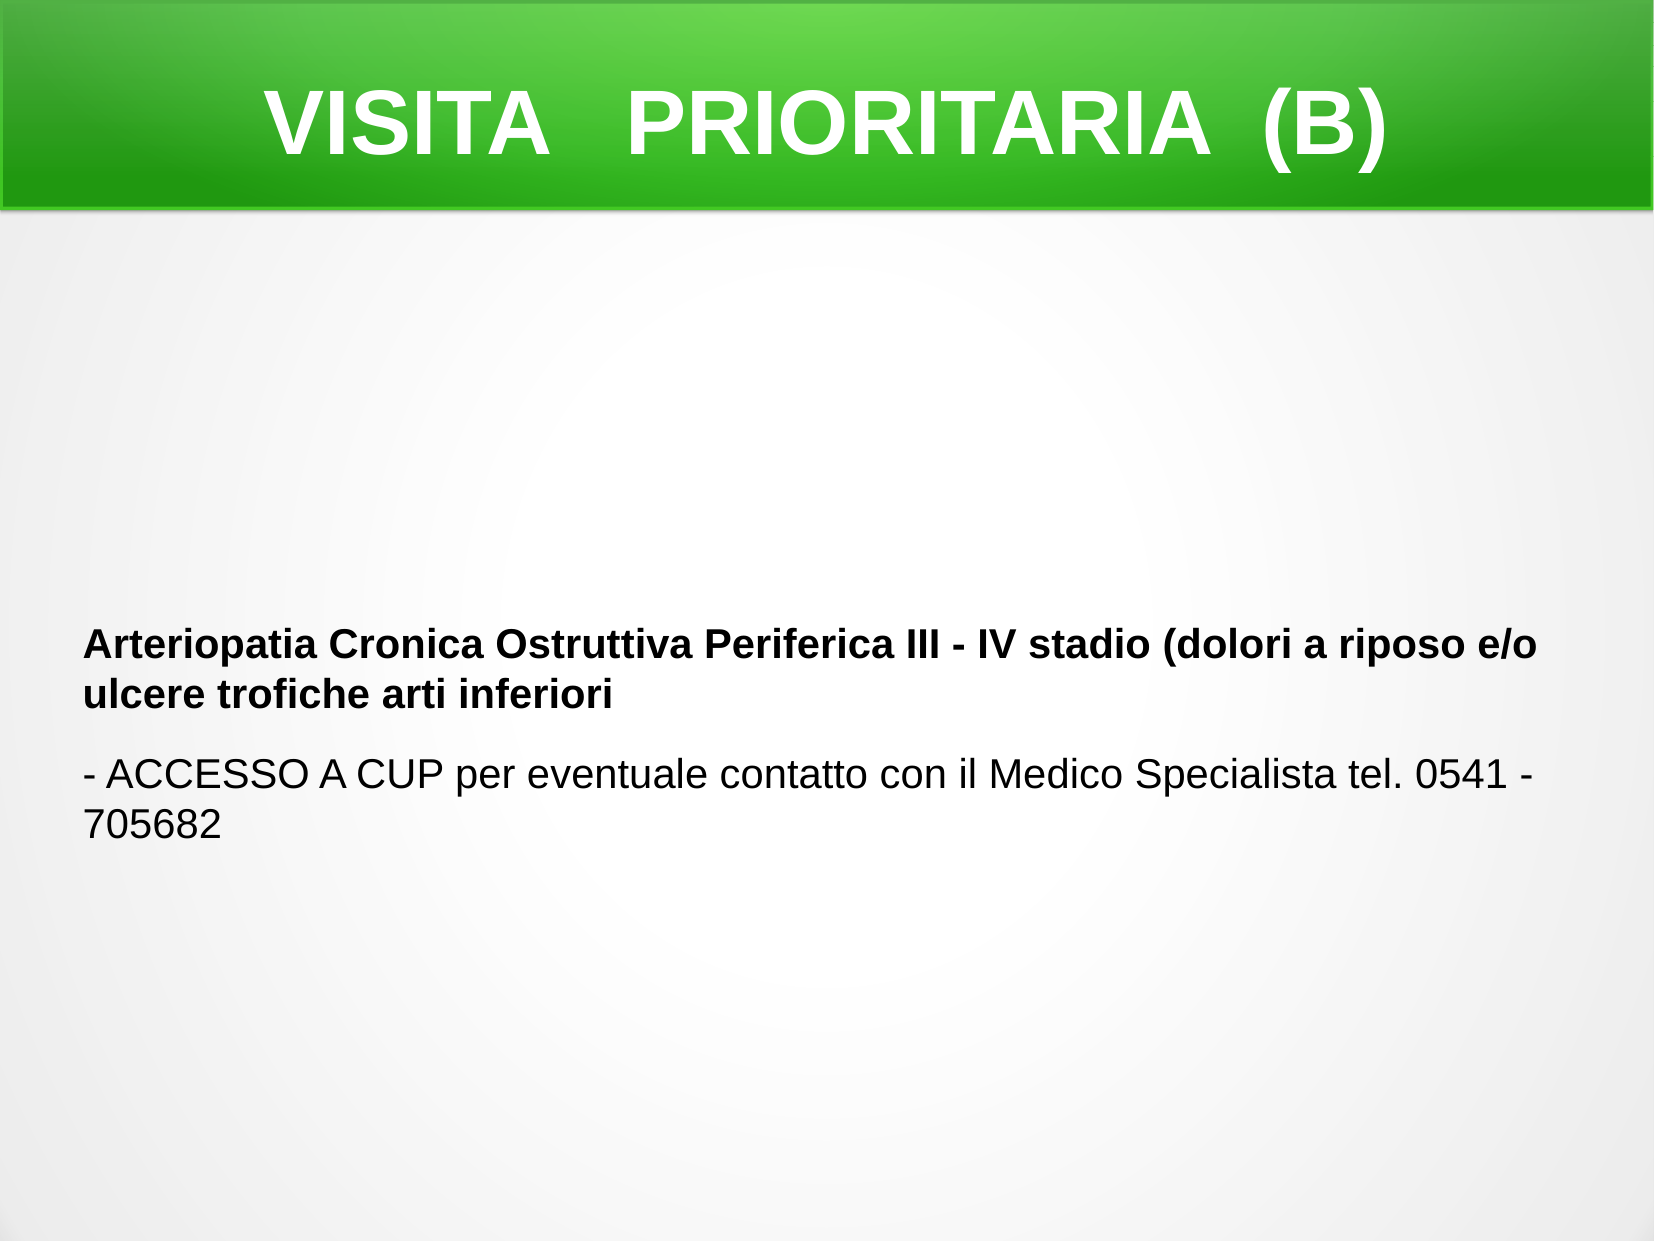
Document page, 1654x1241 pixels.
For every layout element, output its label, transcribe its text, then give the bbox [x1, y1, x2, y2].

title VISITA PRIORITARIA (B) [82, 47, 1571, 189]
list Arteriopatia Cronica Ostruttiva Periferica III - IV stadio (dolori a riposo e/o ulcere trofiche arti inferiori - ACCESSO A CUP per eventuale contatto con il Medico Specialista tel. 0541 - 705682 [82, 299, 1571, 1019]
